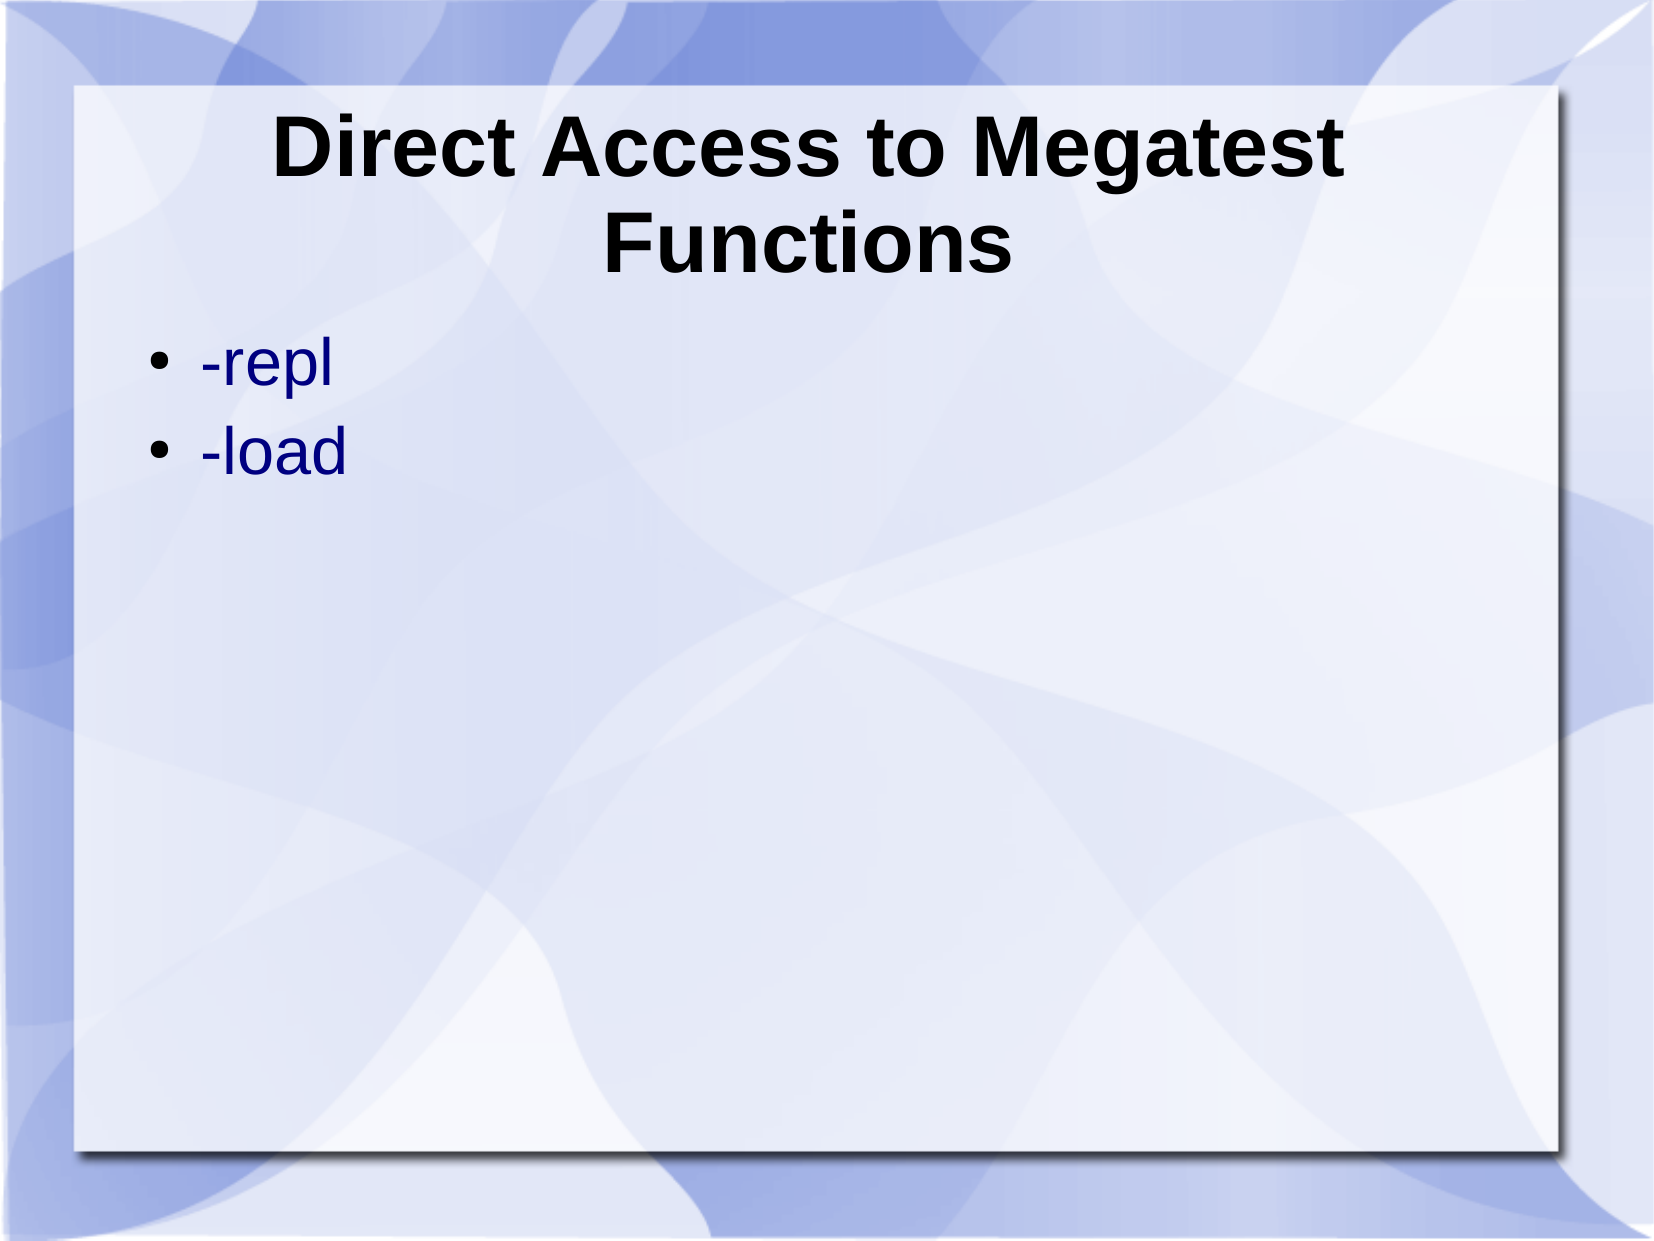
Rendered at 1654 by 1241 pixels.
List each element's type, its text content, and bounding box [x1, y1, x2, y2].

picture [0, 0, 1654, 1241]
title Direct Access to Megatest Functions [82, 90, 1536, 298]
list -repl -load [129, 324, 1489, 1045]
